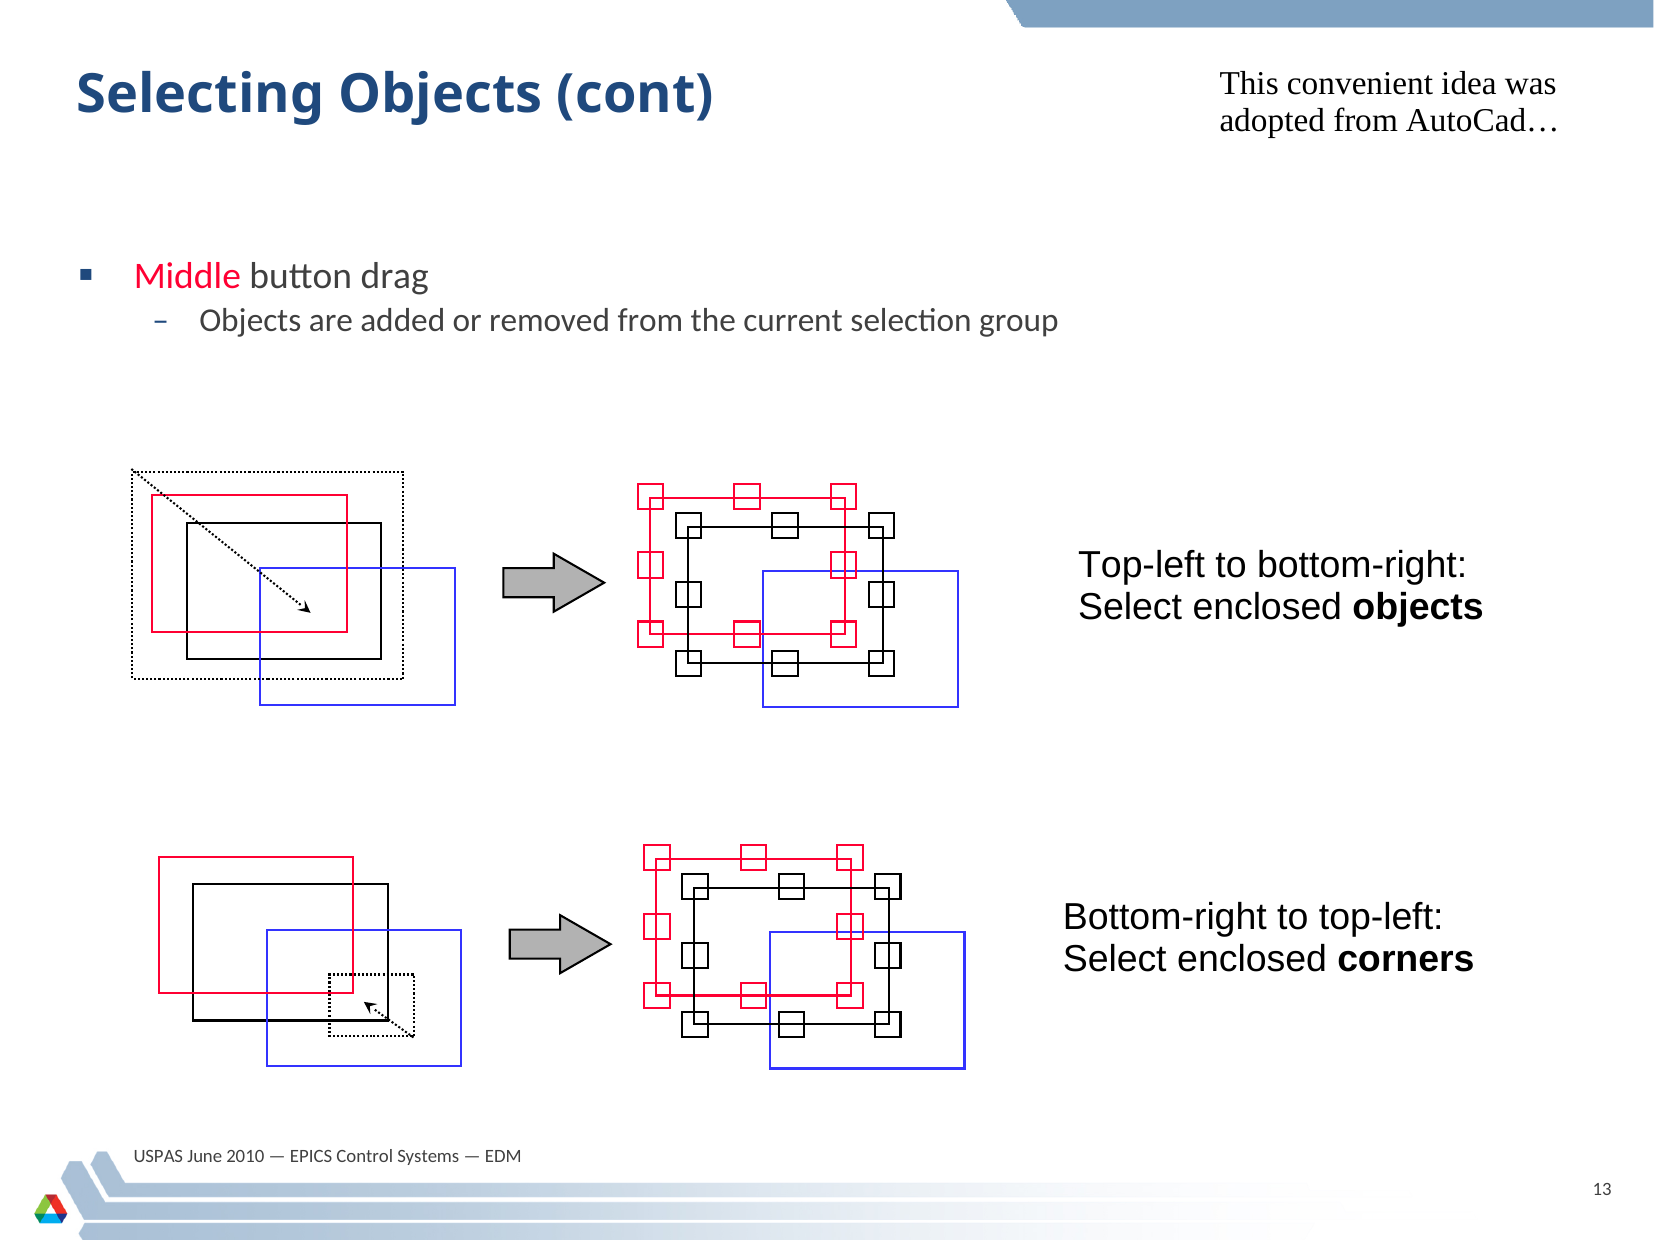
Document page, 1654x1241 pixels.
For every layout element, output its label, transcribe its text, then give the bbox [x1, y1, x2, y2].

list Middle button drag Objects are added or removed from the current selection group [62, 253, 1498, 531]
text_box [509, 915, 611, 974]
picture [0, 0, 1654, 29]
list Middle button drag Objects are added or removed from the current selection group [651, 499, 844, 531]
text_box Bottom-right to top-left: Select enclosed corners [1047, 887, 1490, 987]
text_box [503, 553, 605, 612]
picture [0, 1143, 1654, 1240]
title Selecting Objects (cont) [61, 39, 1500, 143]
text_box Top-left to bottom-right: Select enclosed objects [1062, 535, 1500, 635]
list Middle button drag Objects are added or removed from the current selection group [153, 496, 346, 531]
text_box This convenient idea was adopted from AutoCad… [1204, 57, 1581, 147]
